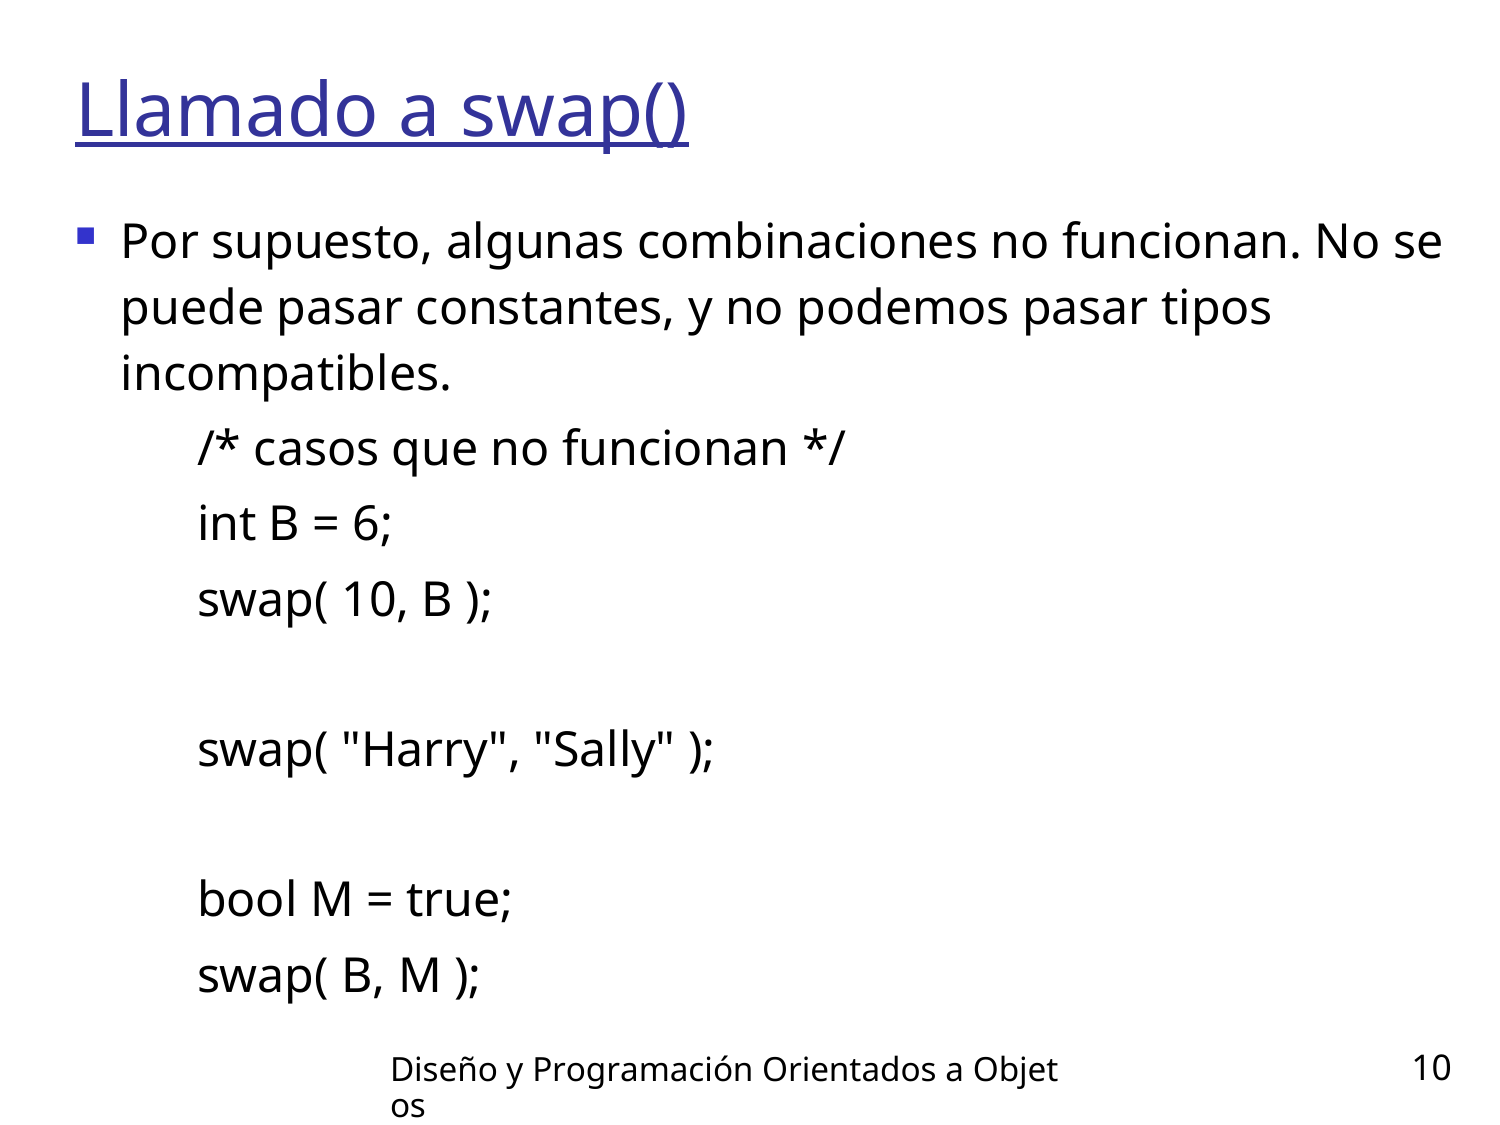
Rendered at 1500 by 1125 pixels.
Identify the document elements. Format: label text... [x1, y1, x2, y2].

title Llamado a swap()‏ [75, 25, 1466, 188]
list Por supuesto, algunas combinaciones no funcionan. No se puede pasar constantes, y no podemos pasar tipos incompatibles. /* casos que no funcionan */ int B = 6; swap( 10, B ); swap( "Harry", "Sally" ); bool M = true; swap( B, M ); [75, 207, 1462, 1013]
